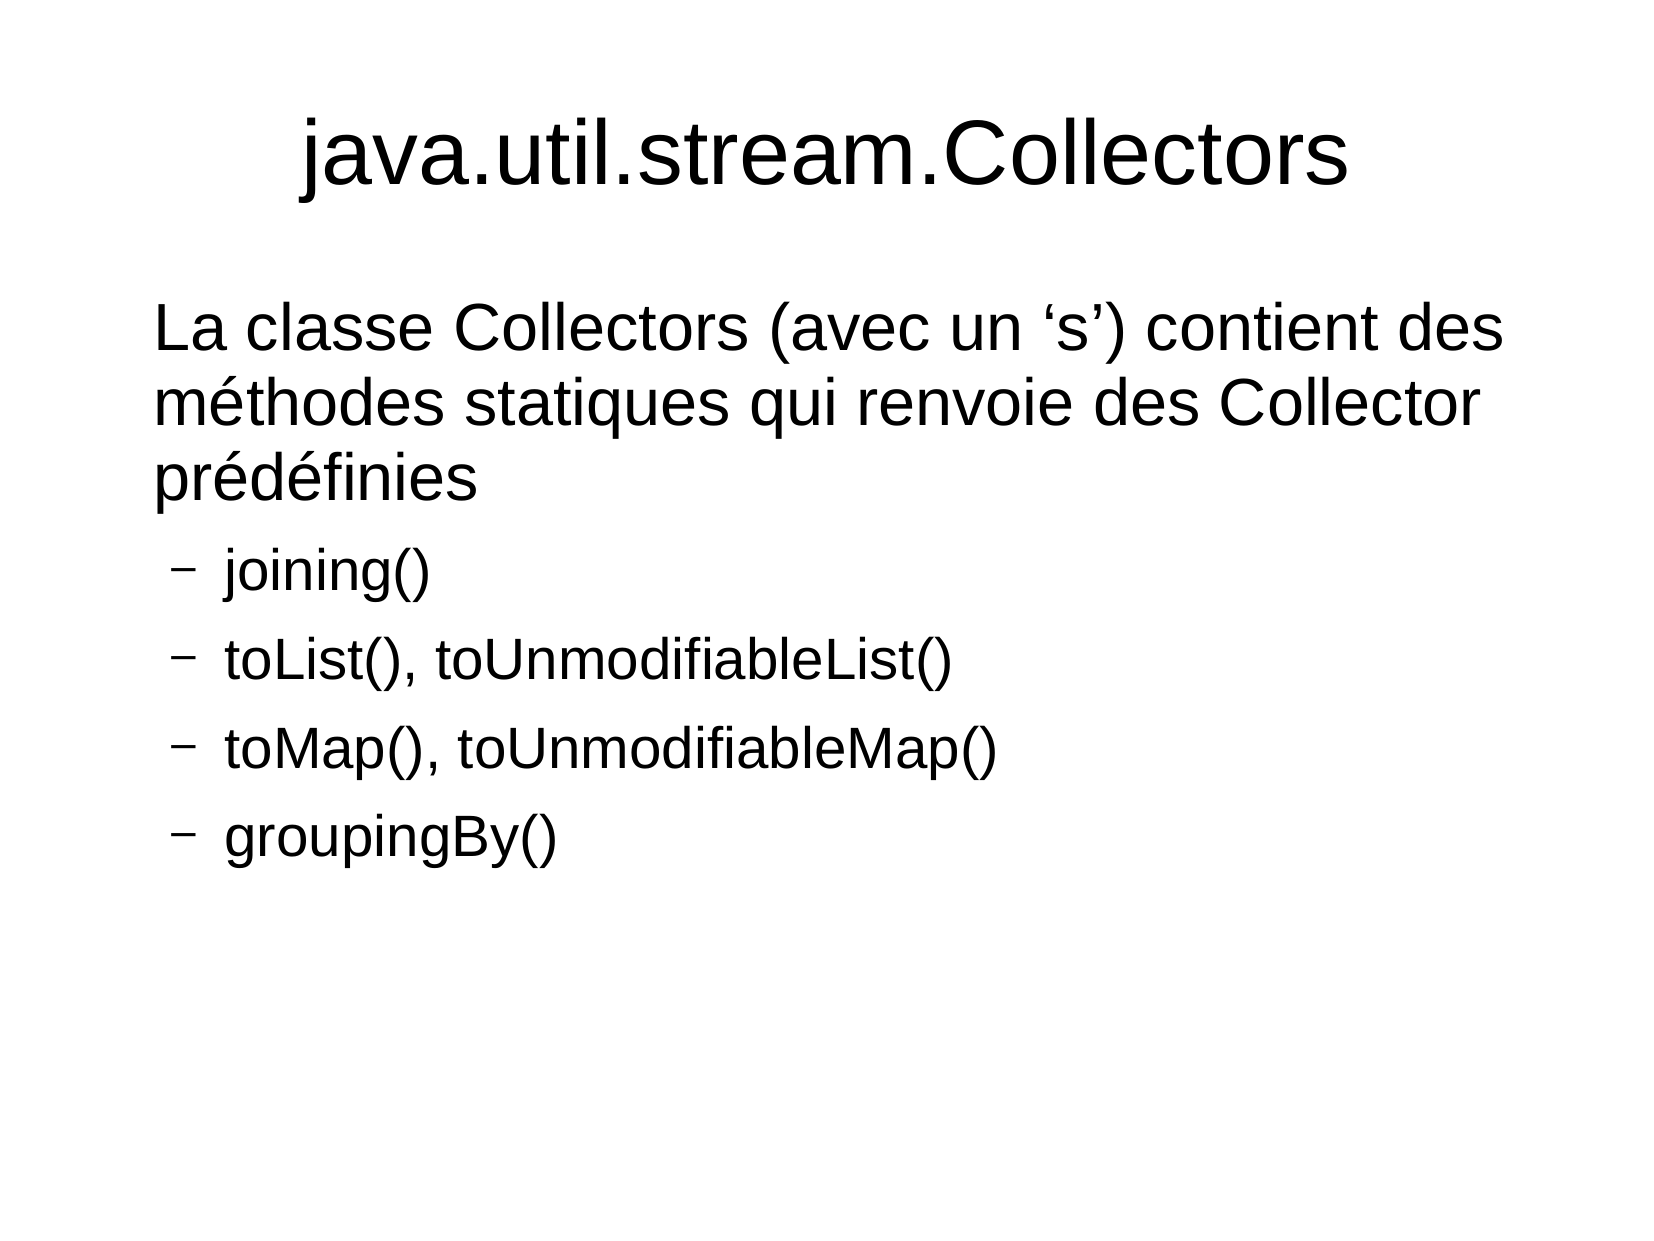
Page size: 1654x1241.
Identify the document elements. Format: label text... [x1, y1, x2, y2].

title java.util.stream.Collectors [82, 49, 1571, 257]
list La classe Collectors (avec un ‘s’) contient des méthodes statiques qui renvoie des Collector prédéfinies joining() toList(), toUnmodifiableList() toMap(), toUnmodifiableMap() groupingBy() [82, 290, 1571, 1010]
